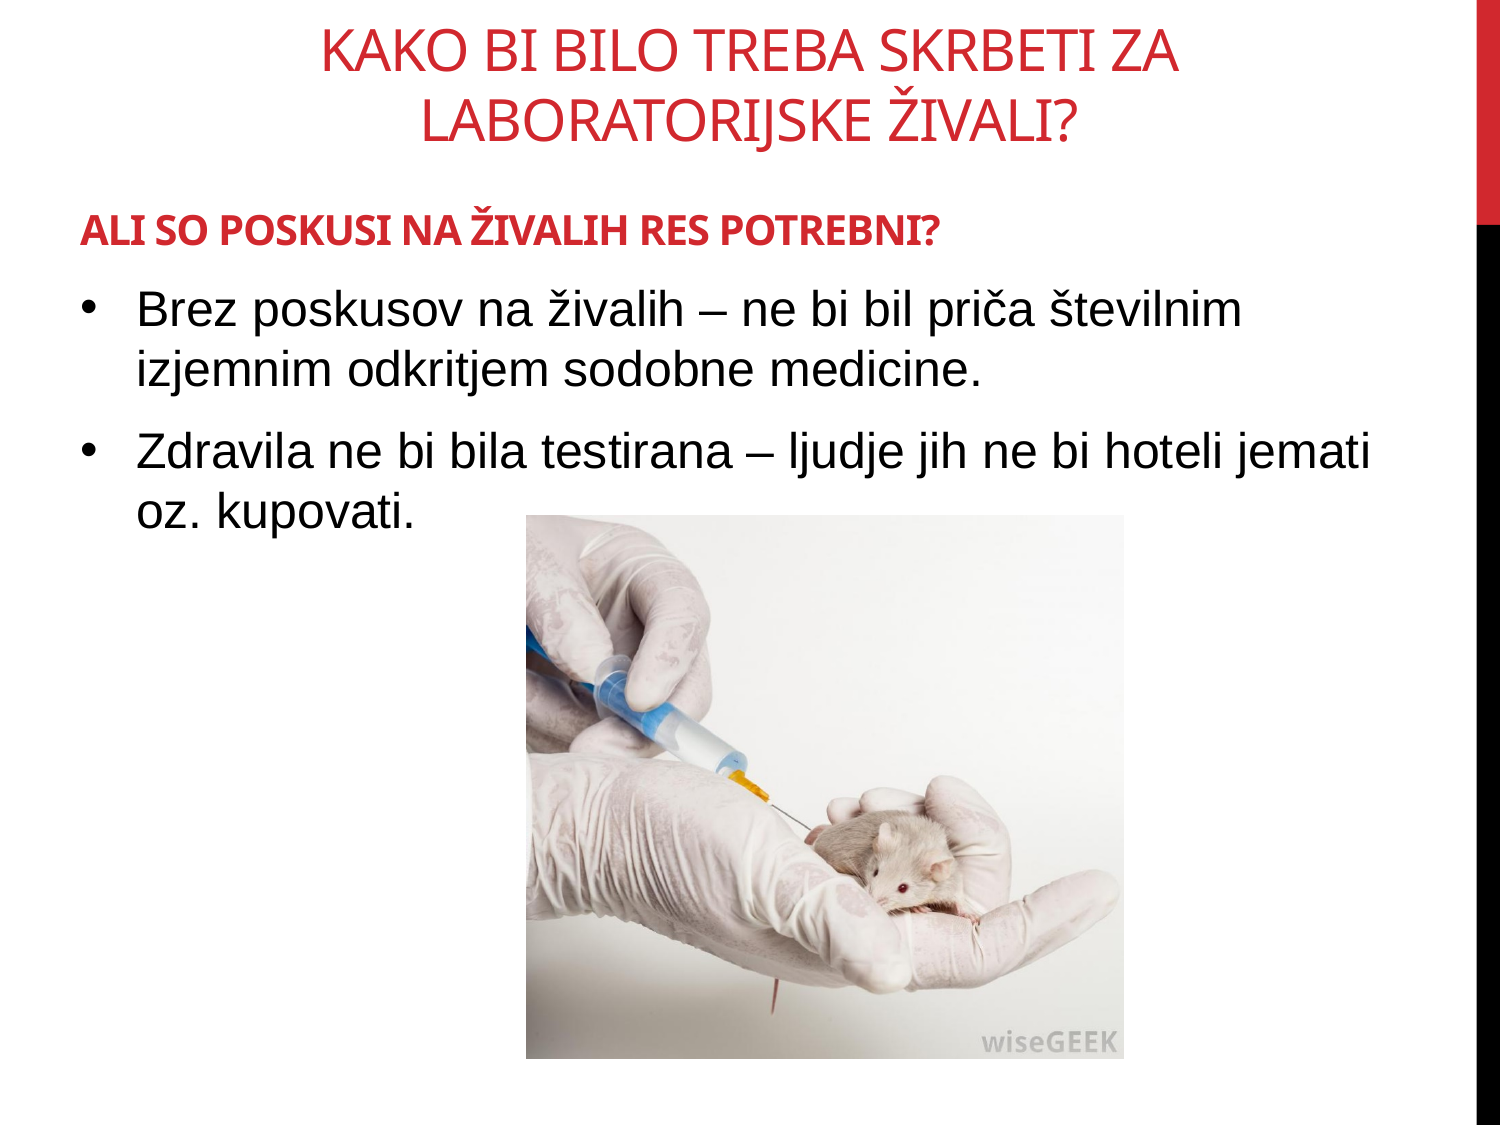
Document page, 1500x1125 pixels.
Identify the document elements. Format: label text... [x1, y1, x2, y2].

picture [526, 515, 1124, 1059]
title Kako bi bilo treba skrbeti za laboratorijske živali? [75, 25, 1424, 161]
list Ali so poskusi na živalih res potrebni? Brez poskusov na živalih – ne bi bil priča številnim izjemnim odkritjem sodobne medicine. Zdravila ne bi bila testirana – ljudje jih ne bi hoteli jemati oz. kupovati. [64, 196, 1424, 1005]
